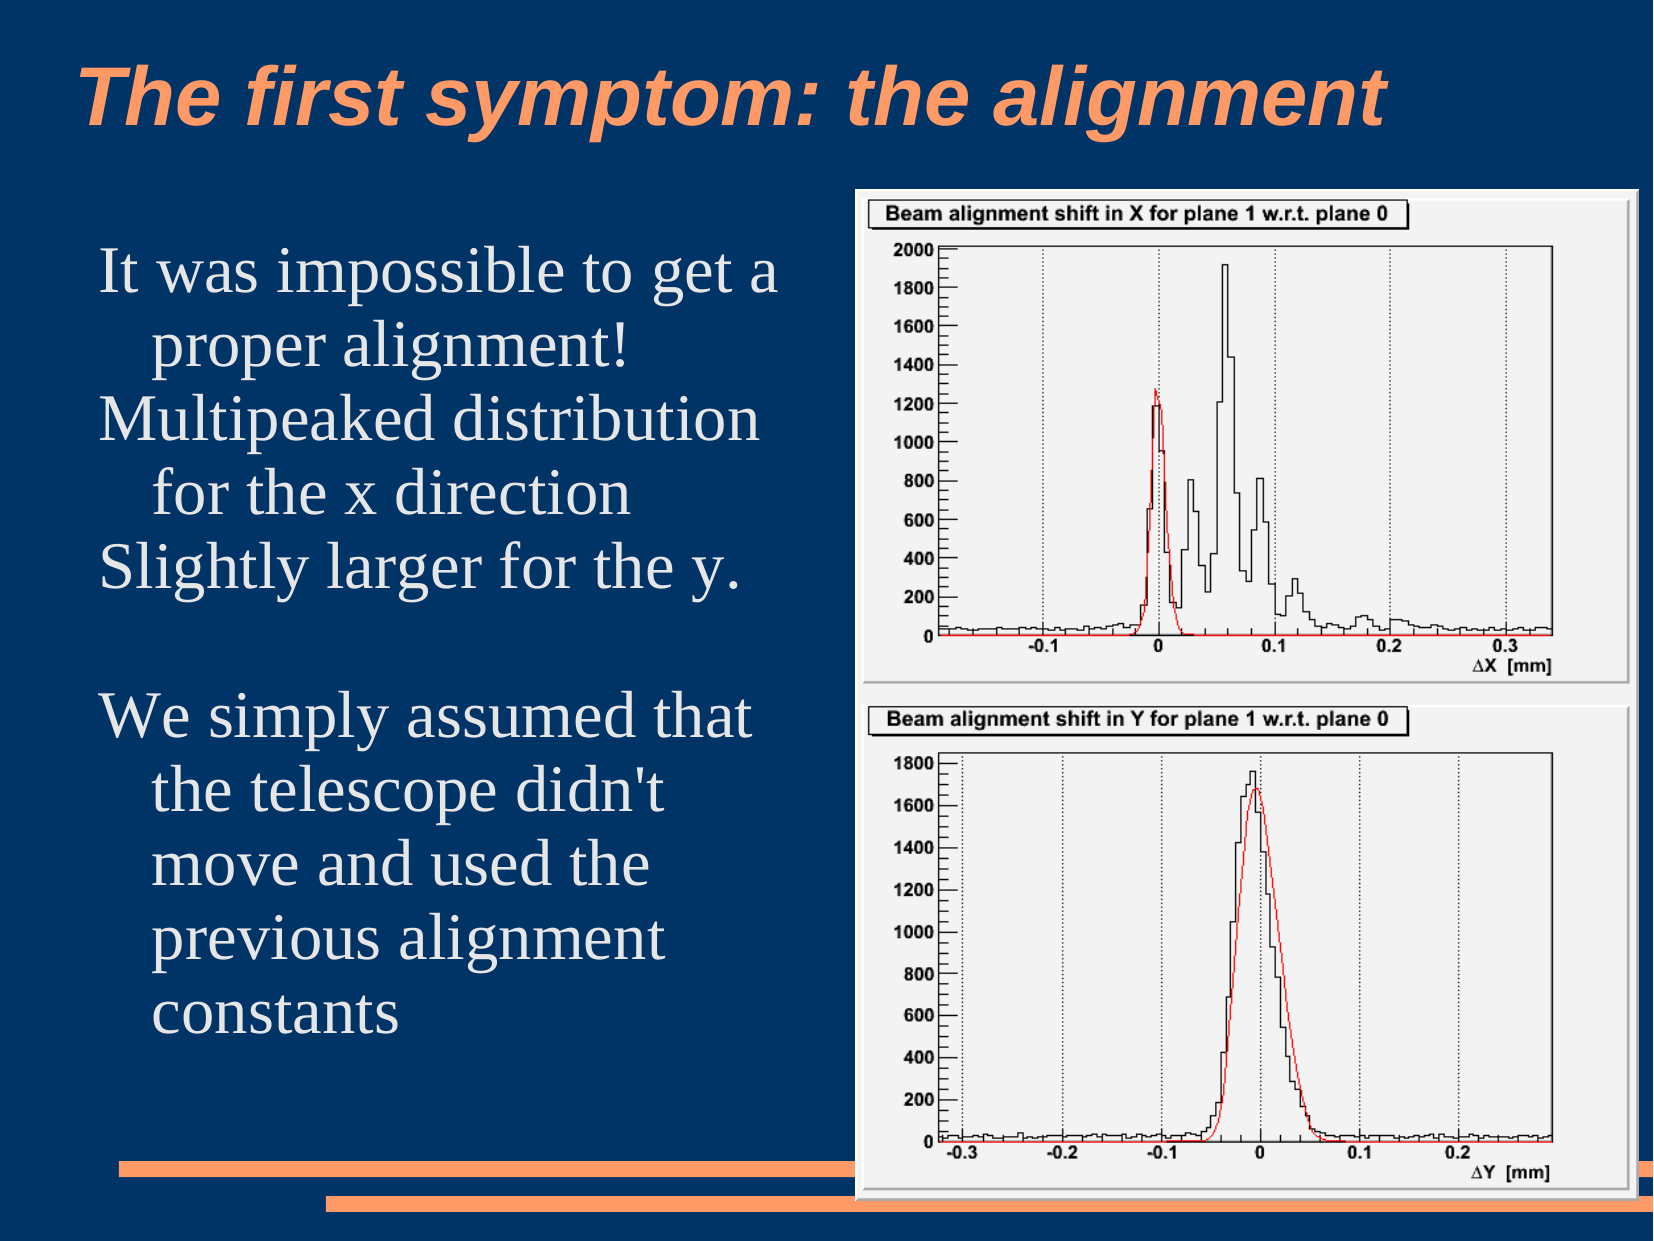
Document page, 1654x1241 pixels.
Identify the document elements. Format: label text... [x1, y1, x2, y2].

picture [855, 189, 1639, 1201]
title The first symptom: the alignment [74, 0, 1486, 201]
list It was impossible to get a proper alignment! Multipeaked distribution for the x direction Slightly larger for the y. We simply assumed that the telescope didn't move and used the previous alignment constants [81, 233, 814, 1135]
